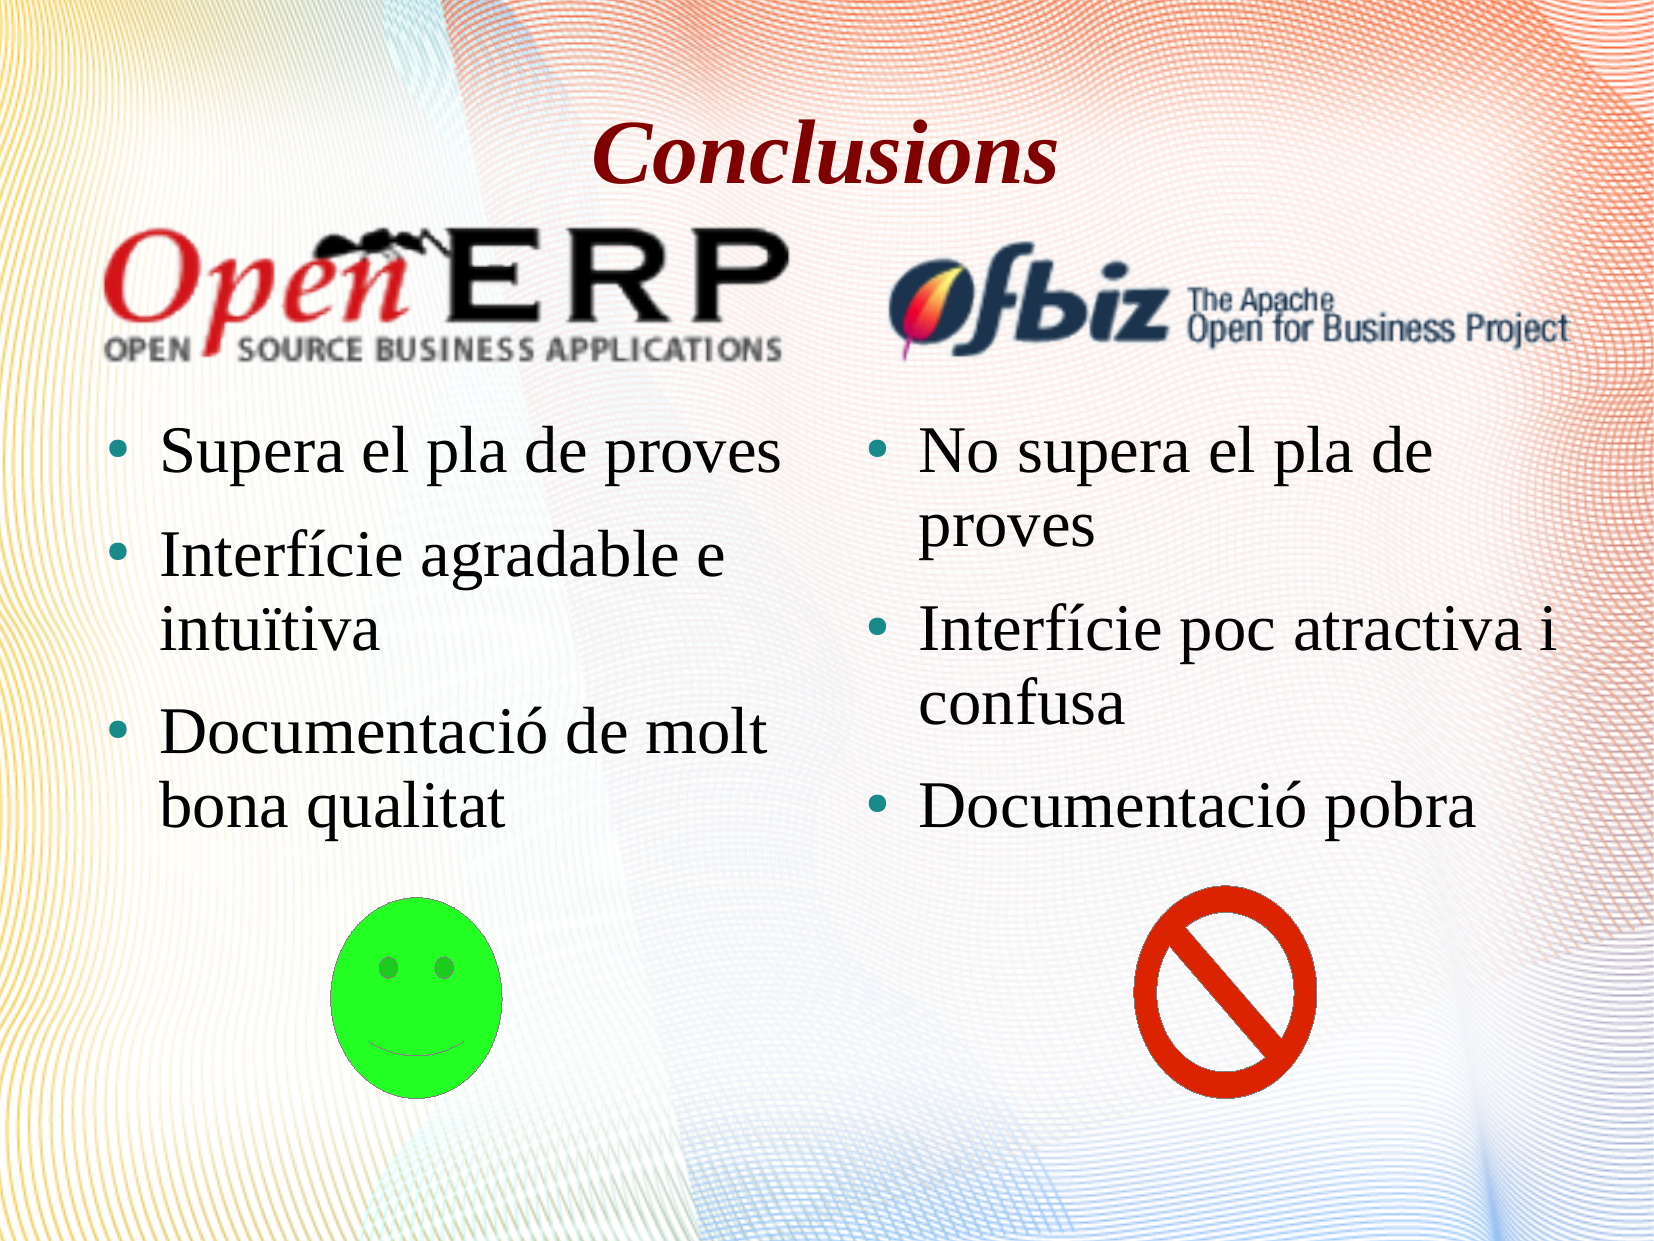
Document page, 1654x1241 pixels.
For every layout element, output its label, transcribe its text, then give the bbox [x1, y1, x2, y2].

text_box [330, 897, 503, 1099]
text_box [1133, 885, 1317, 1099]
picture [0, 0, 1654, 1241]
title Conclusions [82, 49, 1571, 257]
list Supera el pla de proves Interfície agradable e intuïtiva Documentació de molt bona qualitat [88, 413, 812, 1108]
list No supera el pla de proves Interfície poc atractiva i confusa Documentació pobra [847, 413, 1572, 1108]
